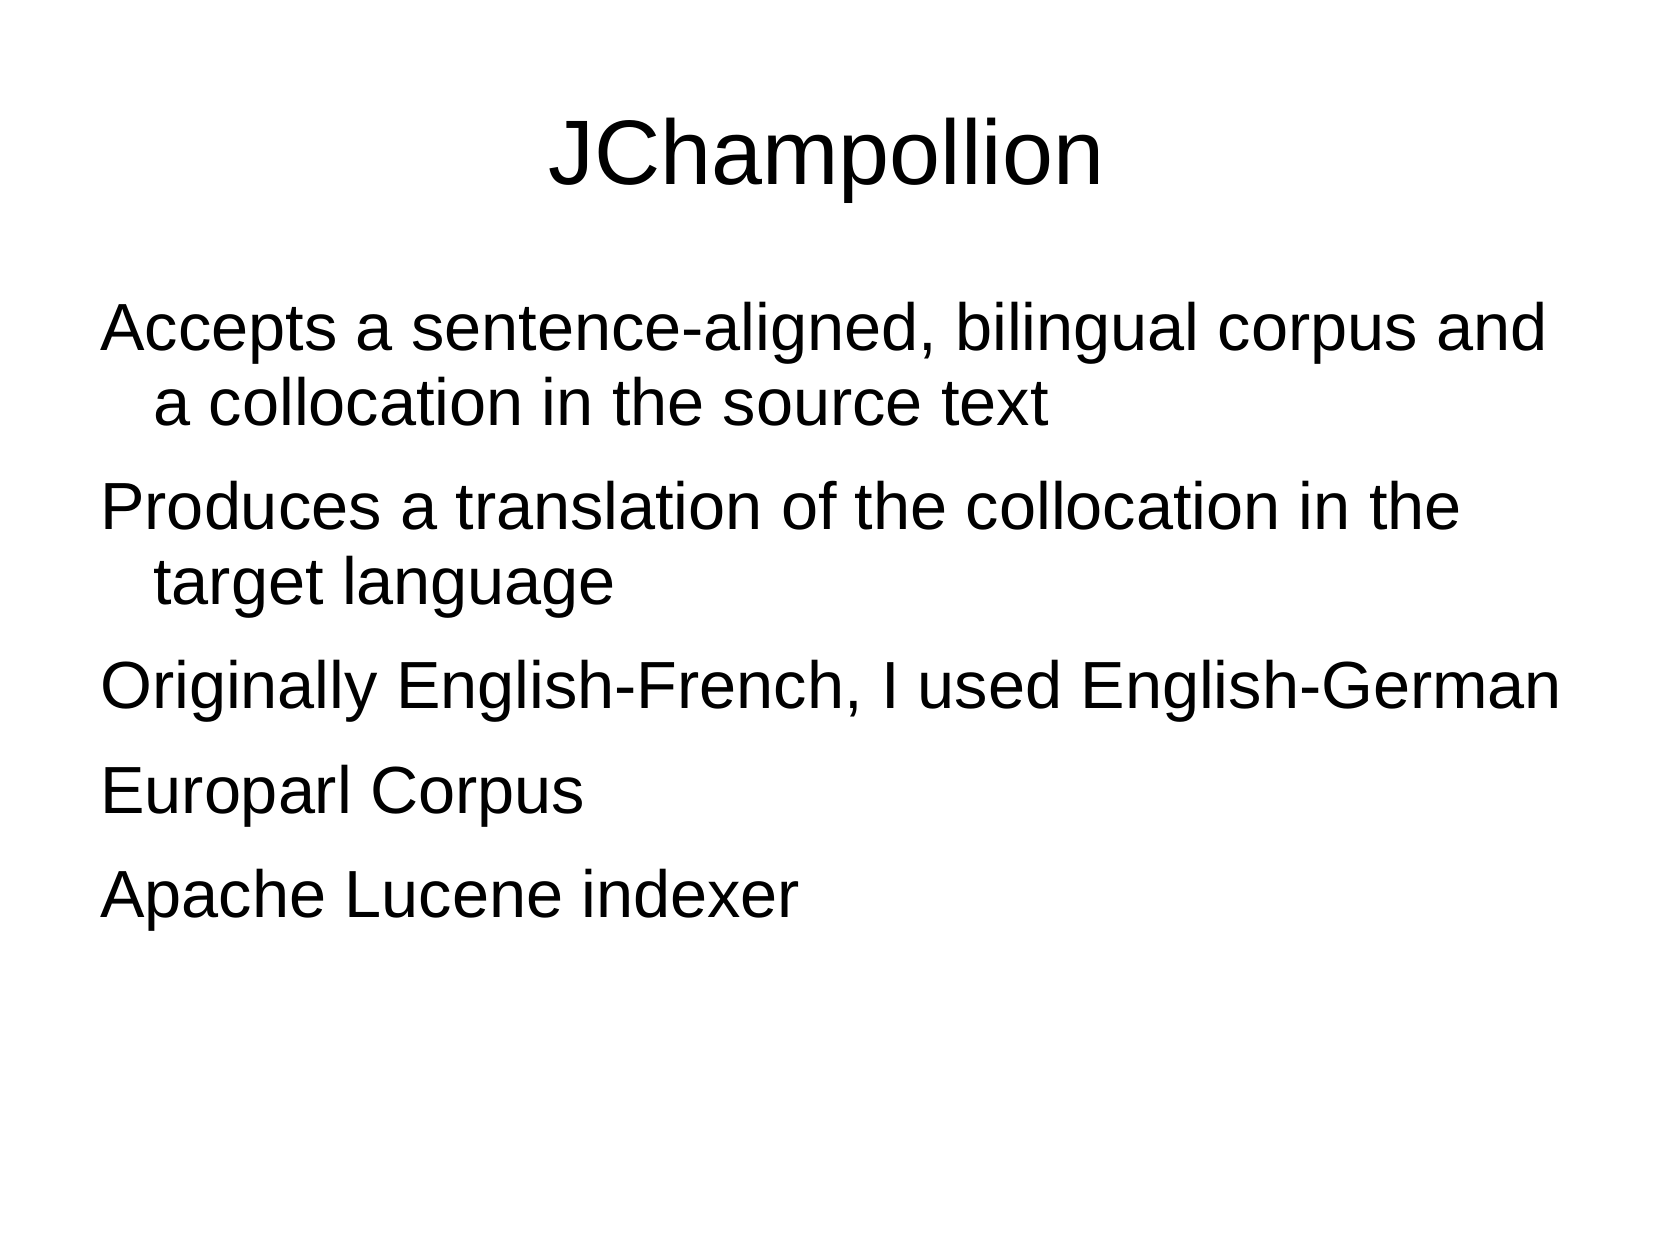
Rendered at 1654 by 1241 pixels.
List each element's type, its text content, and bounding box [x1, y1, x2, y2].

list Accepts a sentence-aligned, bilingual corpus and a collocation in the source text Produces a translation of the collocation in the target language Originally English-French, I used English-German Europarl Corpus Apache Lucene indexer [82, 290, 1571, 1109]
title JChampollion [82, 49, 1571, 257]
